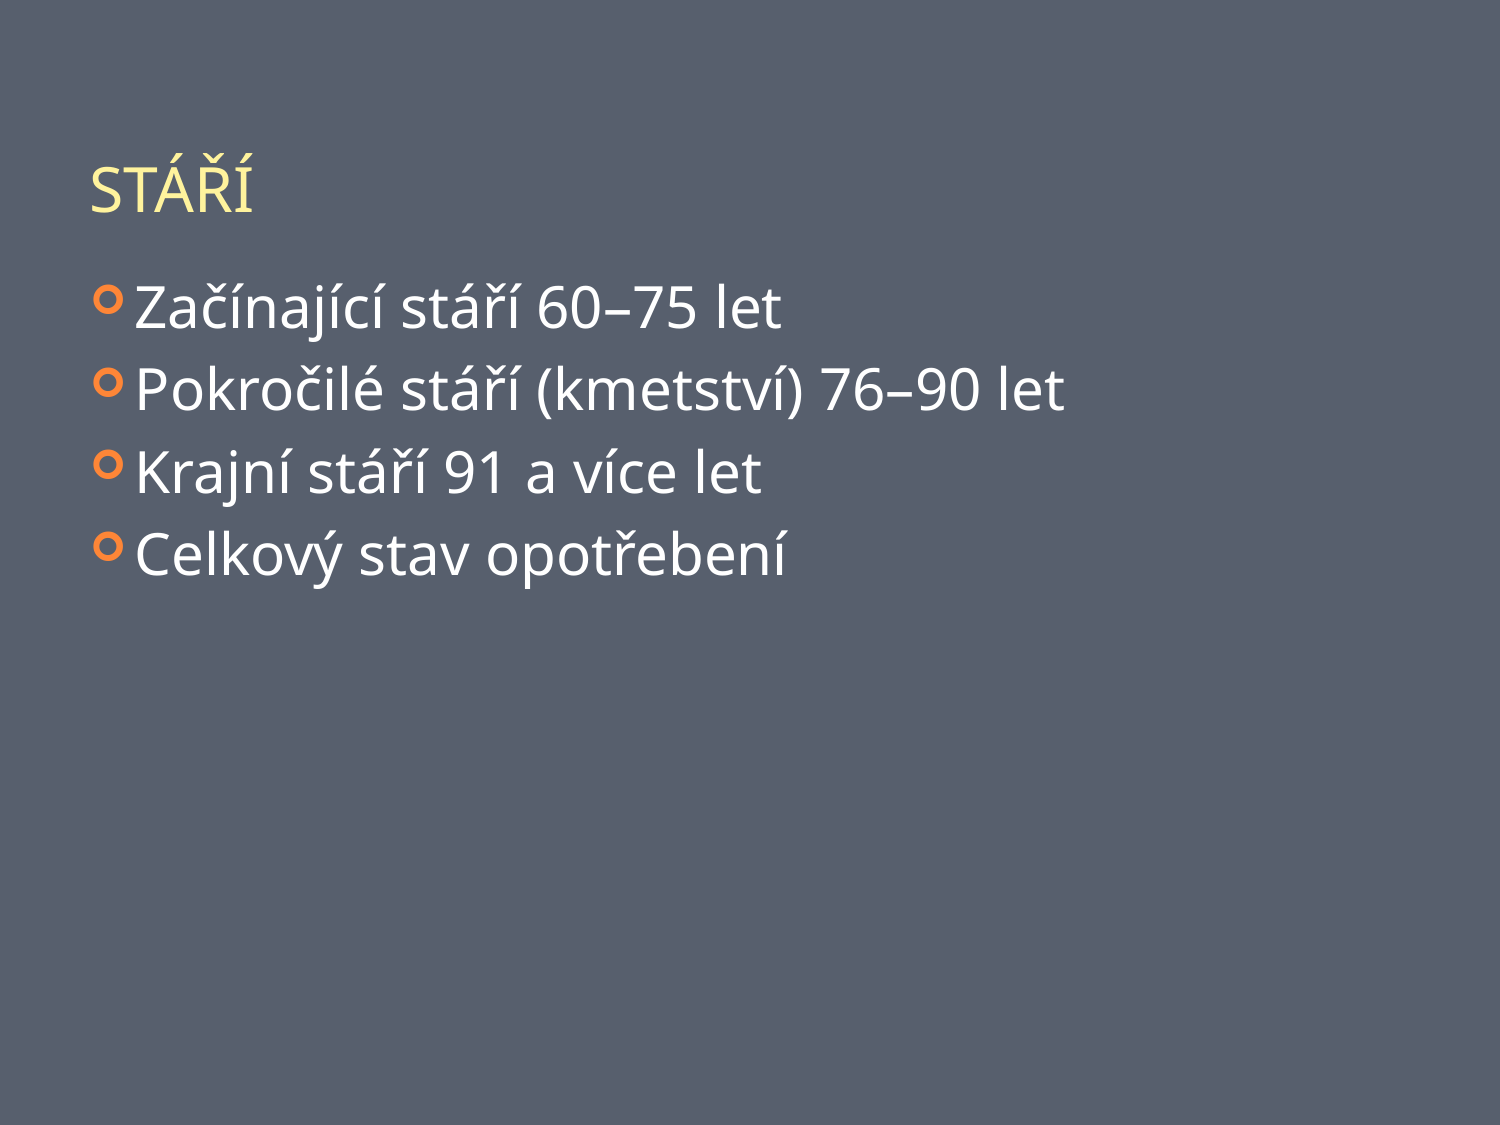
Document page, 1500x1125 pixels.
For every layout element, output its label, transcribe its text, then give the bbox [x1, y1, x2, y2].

title STÁŘÍ [74, 44, 1300, 233]
list Začínající stáří 60–75 let Pokročilé stáří (kmetství) 76–90 let Krajní stáří 91 a více let Celkový stav opotřebení [74, 262, 1300, 1063]
